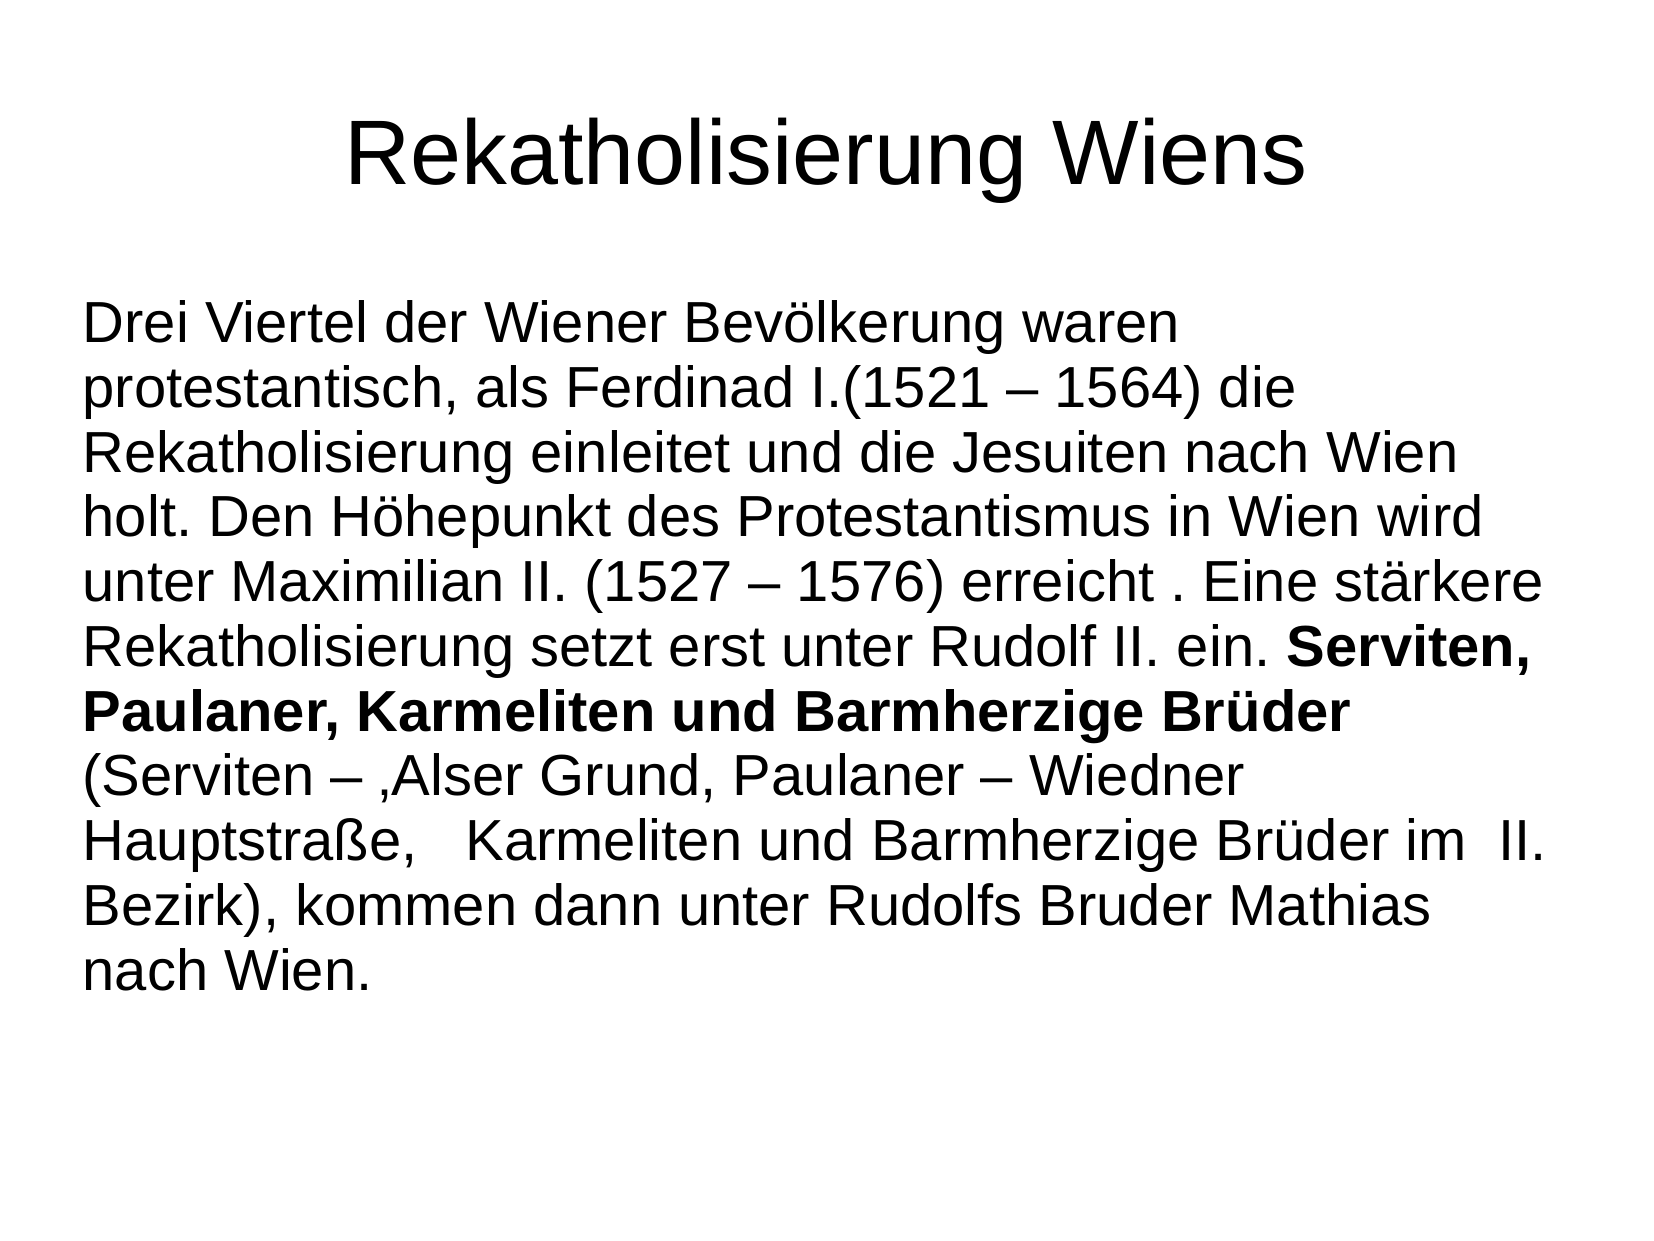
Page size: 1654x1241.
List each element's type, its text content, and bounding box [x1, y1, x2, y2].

list Drei Viertel der Wiener Bevölkerung waren protestantisch, als Ferdinad I.(1521 – 1564) die Rekatholisierung einleitet und die Jesuiten nach Wien holt. Den Höhepunkt des Protestantismus in Wien wird unter Maximilian II. (1527 – 1576) erreicht . Eine stärkere Rekatholisierung setzt erst unter Rudolf II. ein. Serviten, Paulaner, Karmeliten und Barmherzige Brüder (Serviten – ‚Alser Grund, Paulaner – Wiedner Hauptstraße, Karmeliten und Barmherzige Brüder im II. Bezirk), kommen dann unter Rudolfs Bruder Mathias nach Wien. [82, 290, 1571, 1010]
title Rekatholisierung Wiens [82, 49, 1571, 257]
